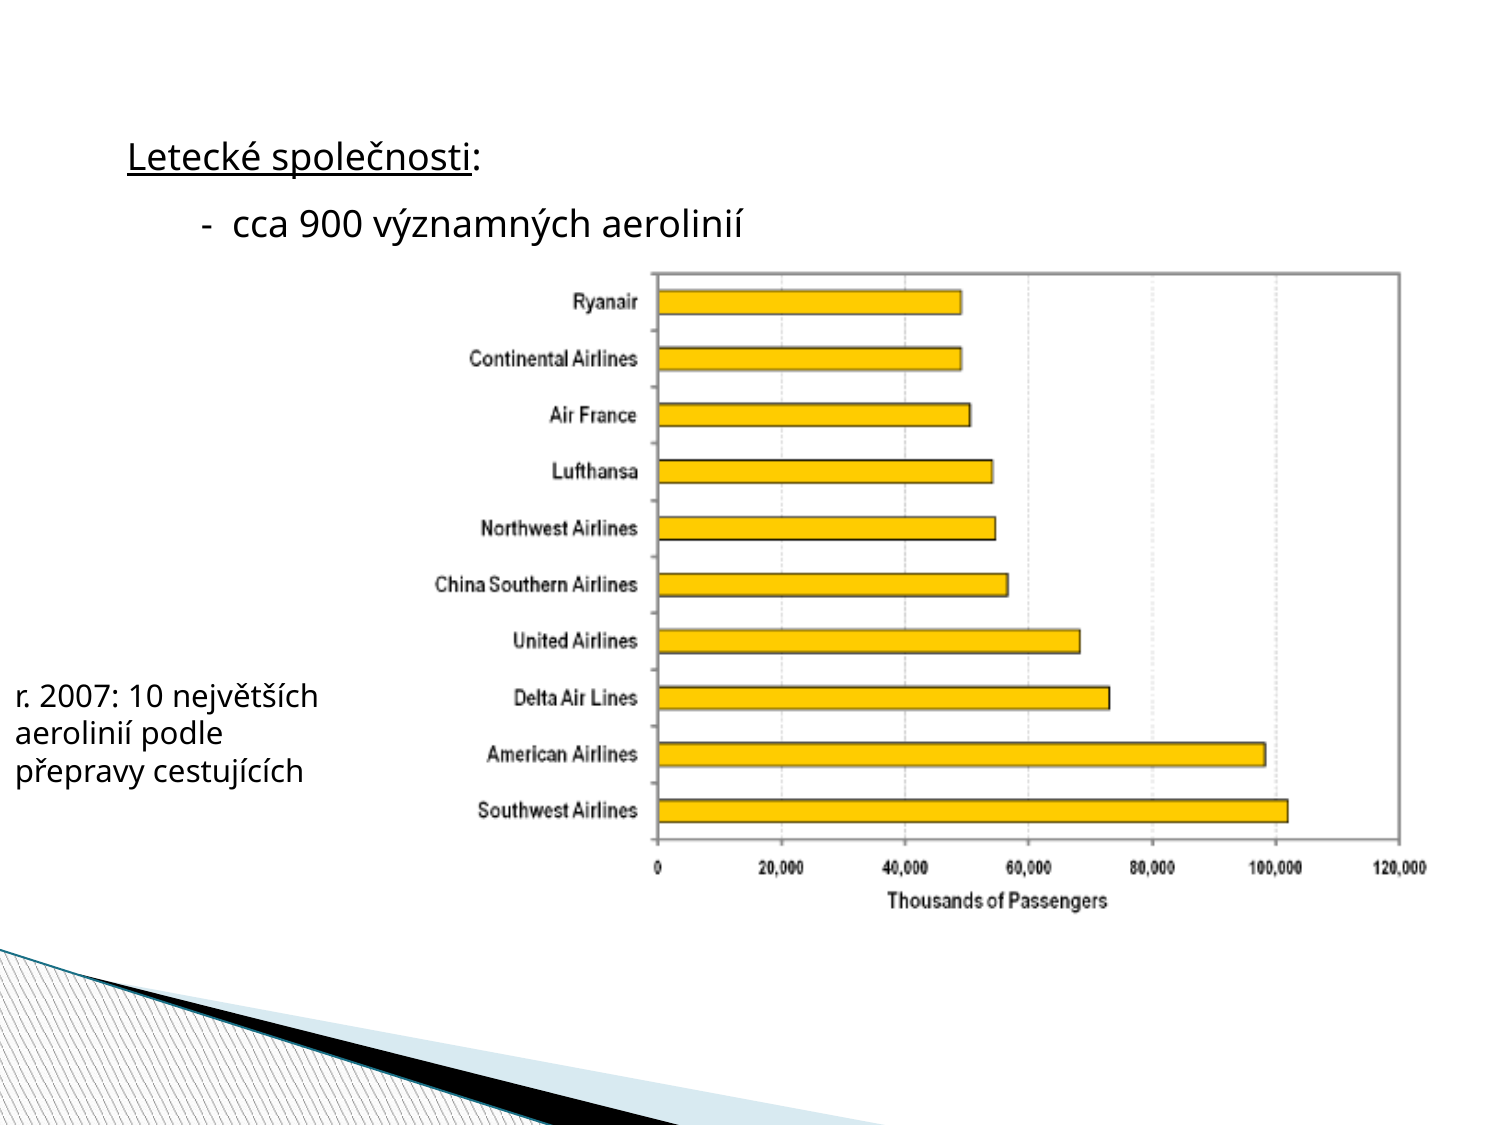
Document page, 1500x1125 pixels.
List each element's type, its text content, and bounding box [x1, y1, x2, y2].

picture [360, 255, 1451, 941]
text_box r. 2007: 10 největších aerolinií podle přepravy cestujících [0, 668, 360, 796]
text_box Letecké společnosti: - cca 900 významných aerolinií [112, 125, 1474, 298]
picture [0, 952, 543, 1125]
